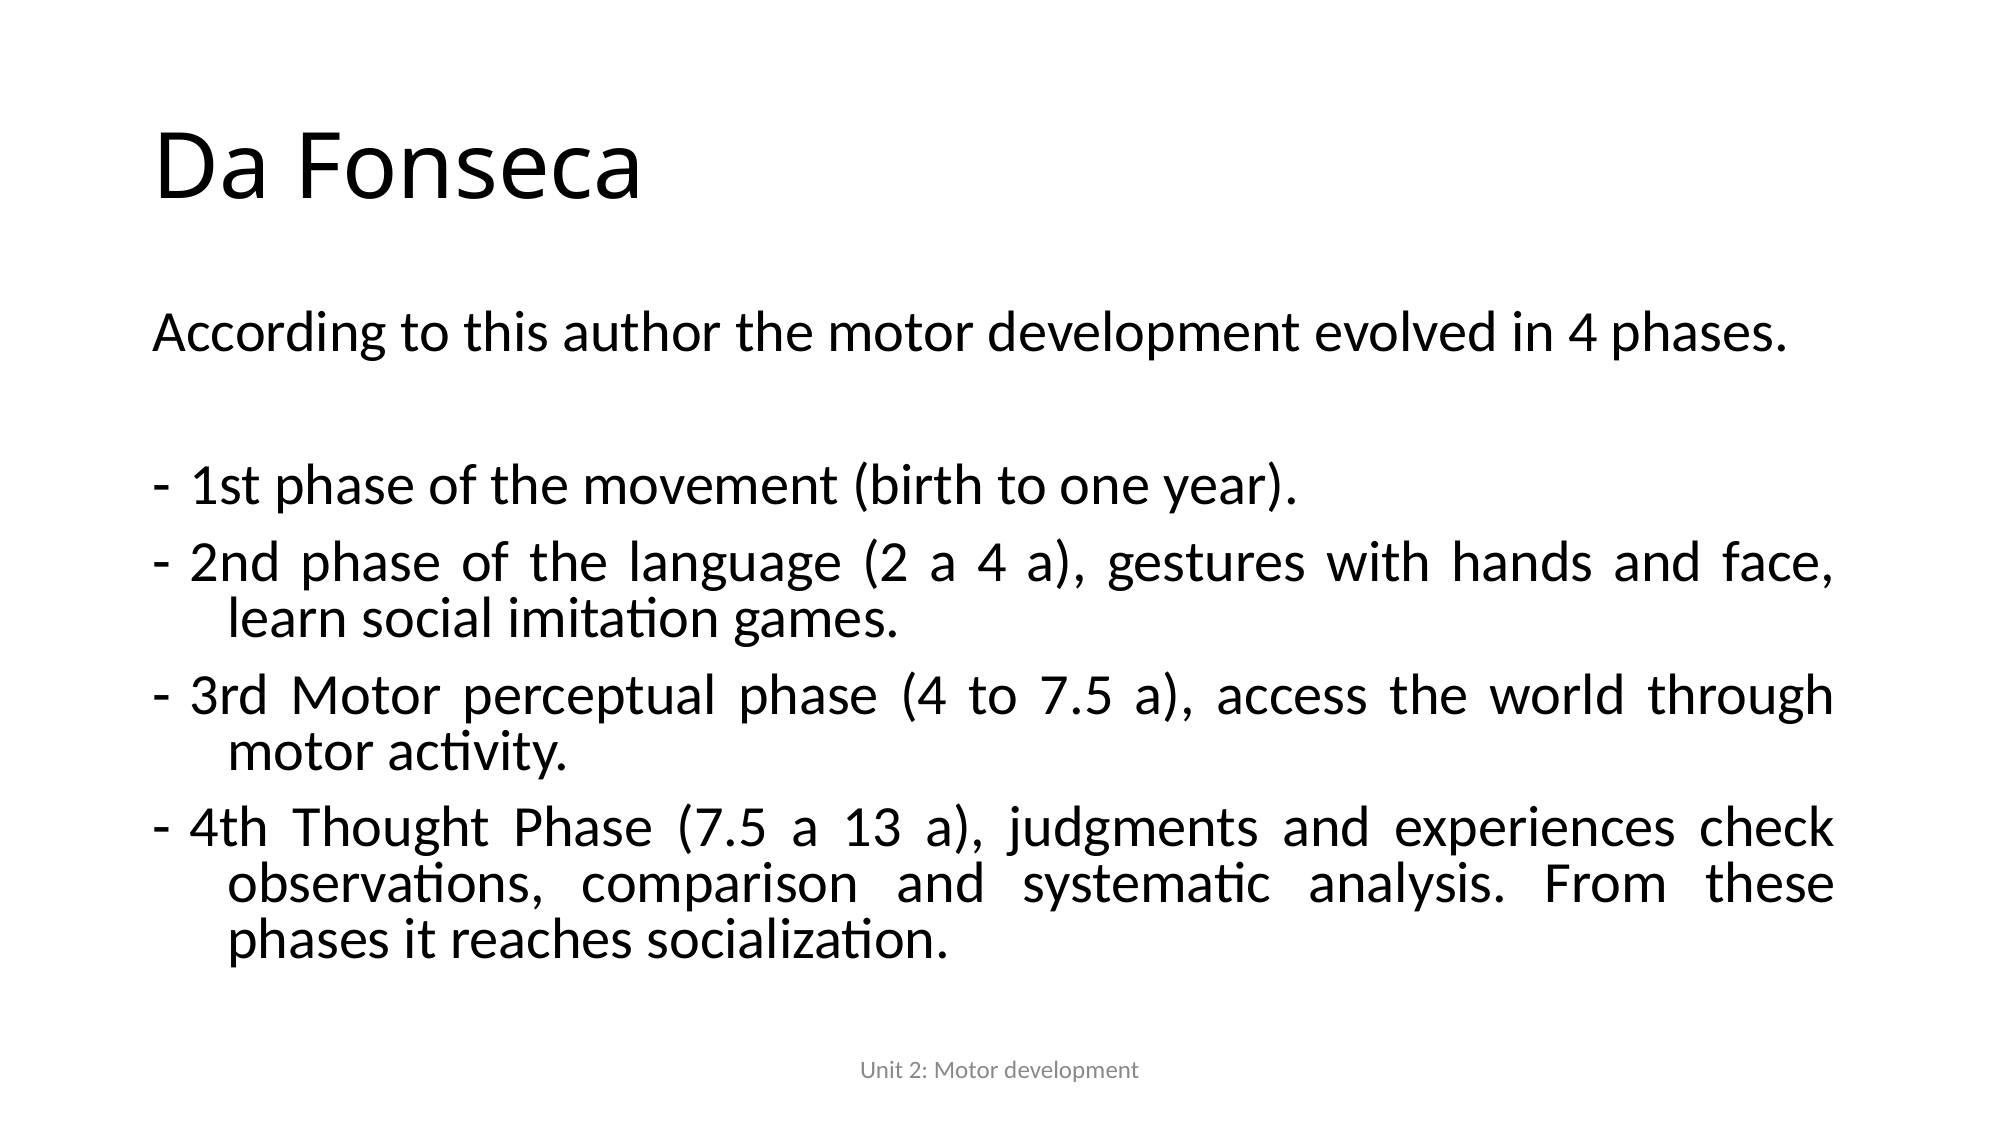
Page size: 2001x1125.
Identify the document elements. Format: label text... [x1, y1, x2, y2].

text_box Unit 2: Motor development [662, 1042, 1338, 1103]
title Da Fonseca [137, 59, 1863, 278]
list According to this author the motor development evolved in 4 phases. 1st phase of the movement (birth to one year). 2nd phase of the language (2 a 4 a), gestures with hands and face, learn social imitation games. 3rd Motor perceptual phase (4 to 7.5 a), access the world through motor activity. 4th Thought Phase (7.5 a 13 a), judgments and experiences check observations, comparison and systematic analysis. From these phases it reaches socialization. [137, 299, 1863, 1014]
